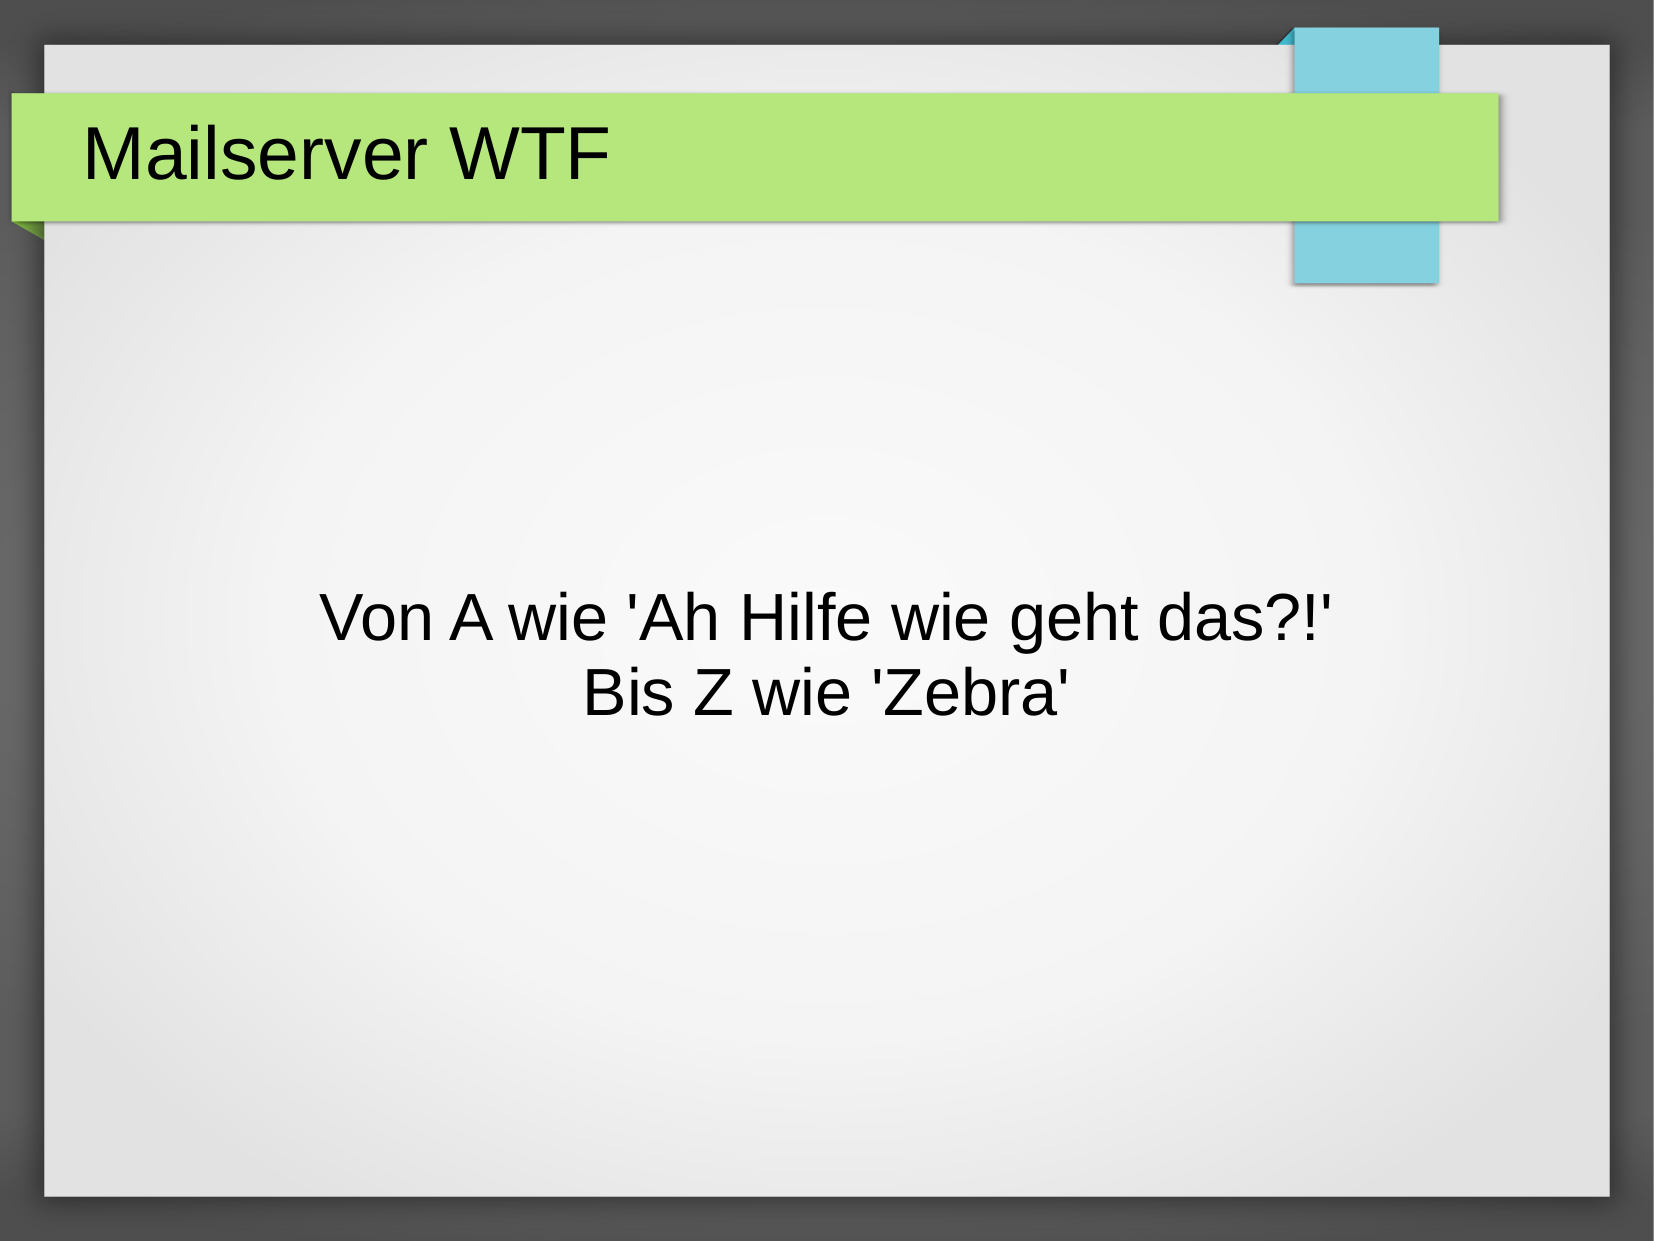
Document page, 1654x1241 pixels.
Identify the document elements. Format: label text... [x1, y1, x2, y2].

picture [0, 0, 1654, 1241]
title Mailserver WTF [82, 94, 1264, 213]
subtitle Von A wie 'Ah Hilfe wie geht das?!' Bis Z wie 'Zebra' [82, 295, 1571, 1015]
